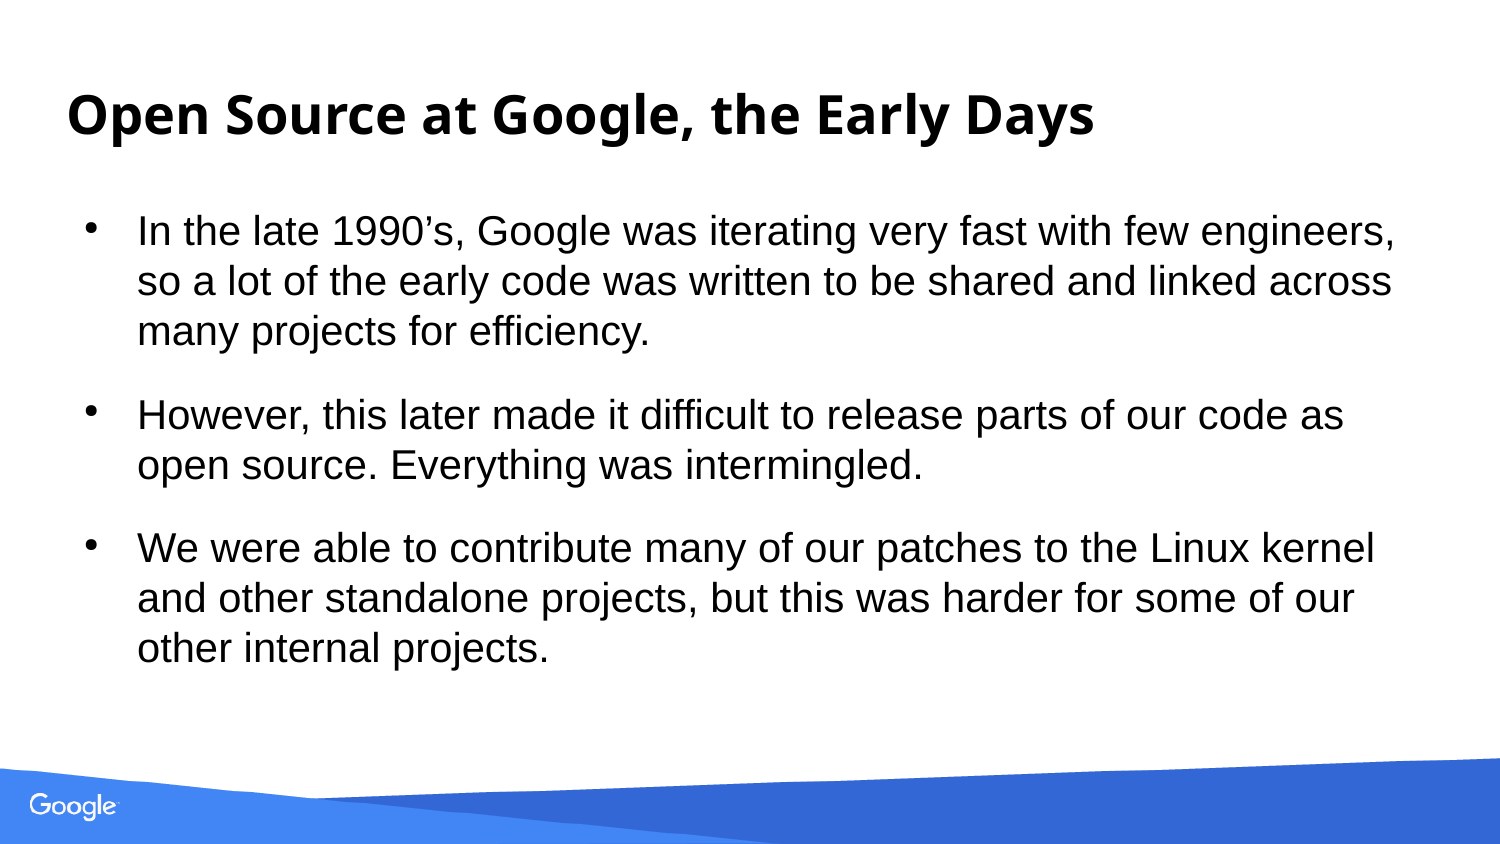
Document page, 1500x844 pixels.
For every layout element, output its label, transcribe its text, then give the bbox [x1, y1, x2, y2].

text_box Open Source at Google, the Early Days [51, 65, 1500, 190]
text_box In the late 1990’s, Google was iterating very fast with few engineers, so a lot of the early code was written to be shared and linked across many projects for efficiency. However, this later made it difficult to release parts of our code as open source. Everything was intermingled. We were able to contribute many of our patches to the Linux kernel and other standalone projects, but this was harder for some of our other internal projects. [51, 190, 1449, 750]
picture [0, 0, 1500, 844]
